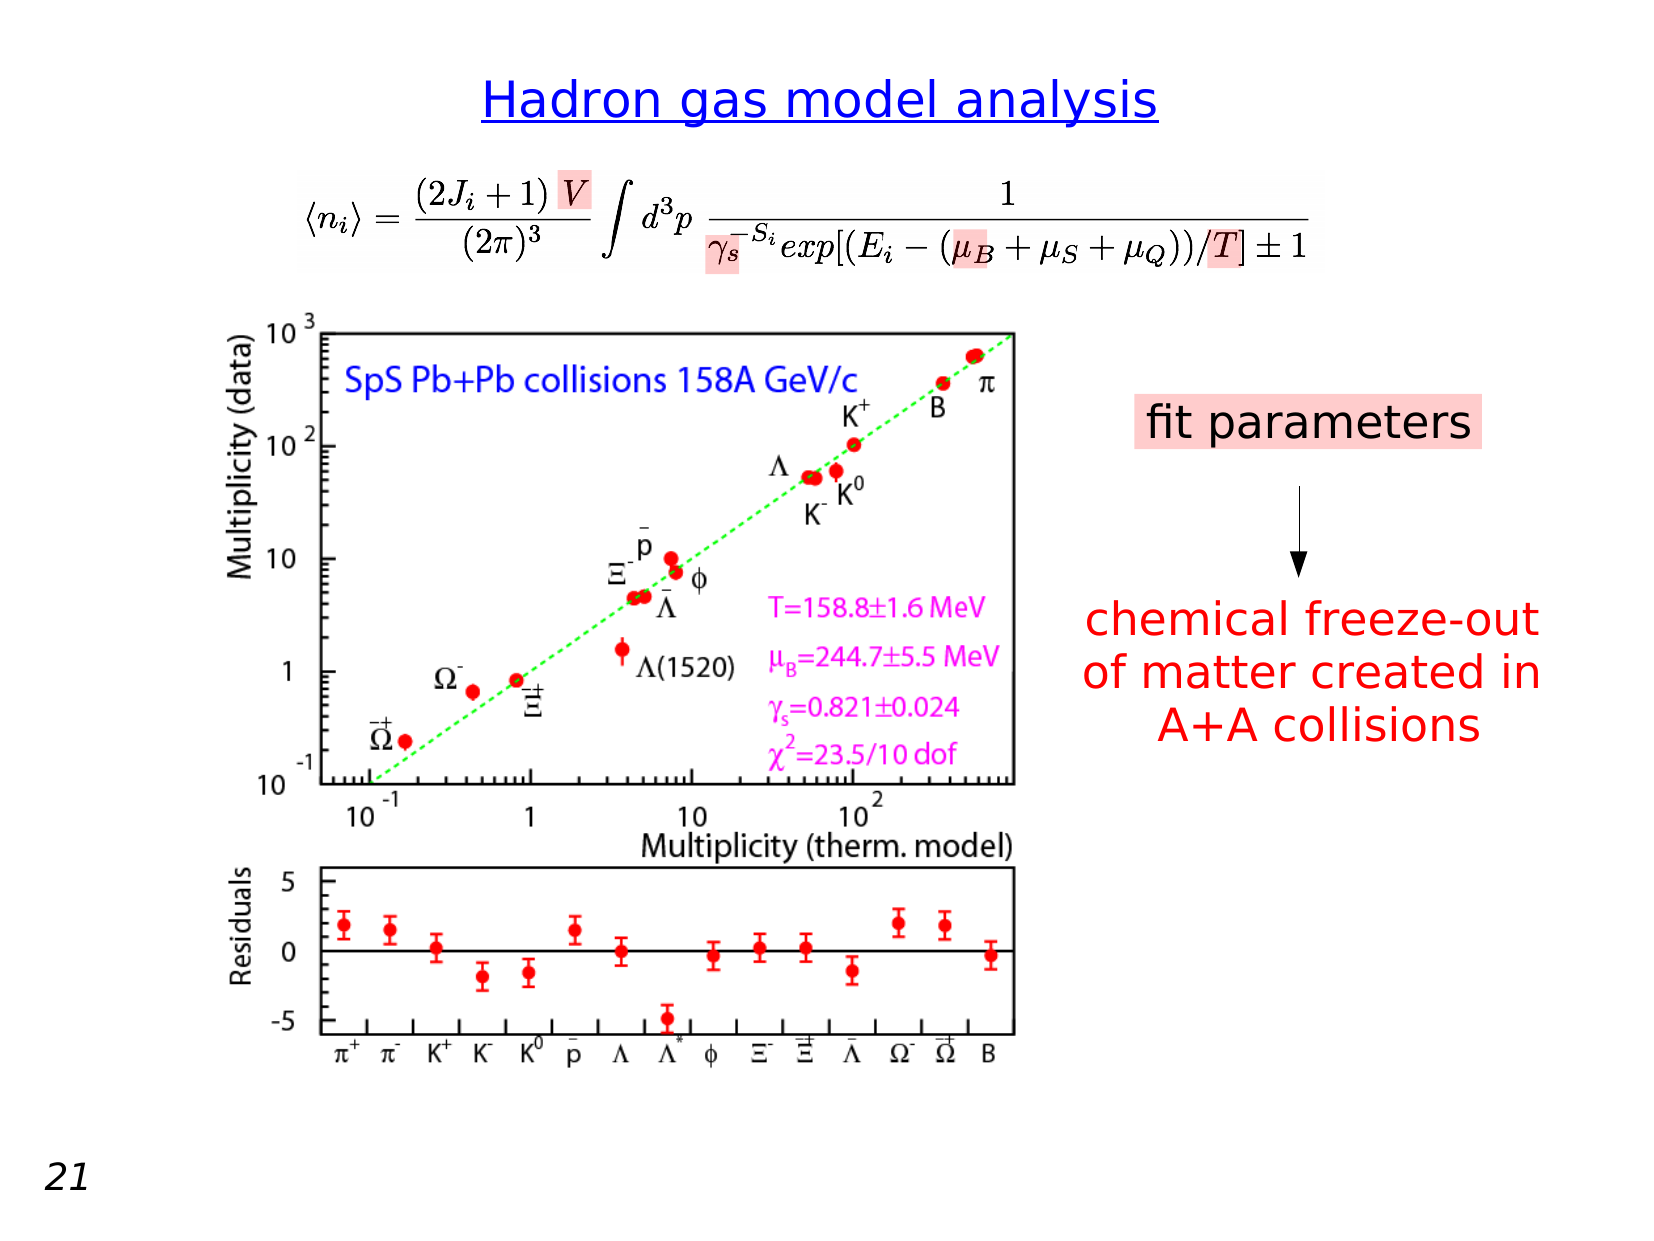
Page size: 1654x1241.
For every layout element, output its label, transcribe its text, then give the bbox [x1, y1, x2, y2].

text_box [557, 170, 592, 210]
text_box [953, 229, 988, 269]
text_box [705, 235, 740, 275]
picture [220, 301, 1057, 1082]
text_box [1207, 229, 1242, 269]
picture [297, 170, 1325, 274]
text_box Hadron gas model analysis [481, 70, 1173, 129]
text_box [1134, 393, 1482, 450]
text_box chemical freeze-out of matter created in A+A collisions [1081, 592, 1543, 753]
text_box fit parameters [1145, 395, 1473, 450]
